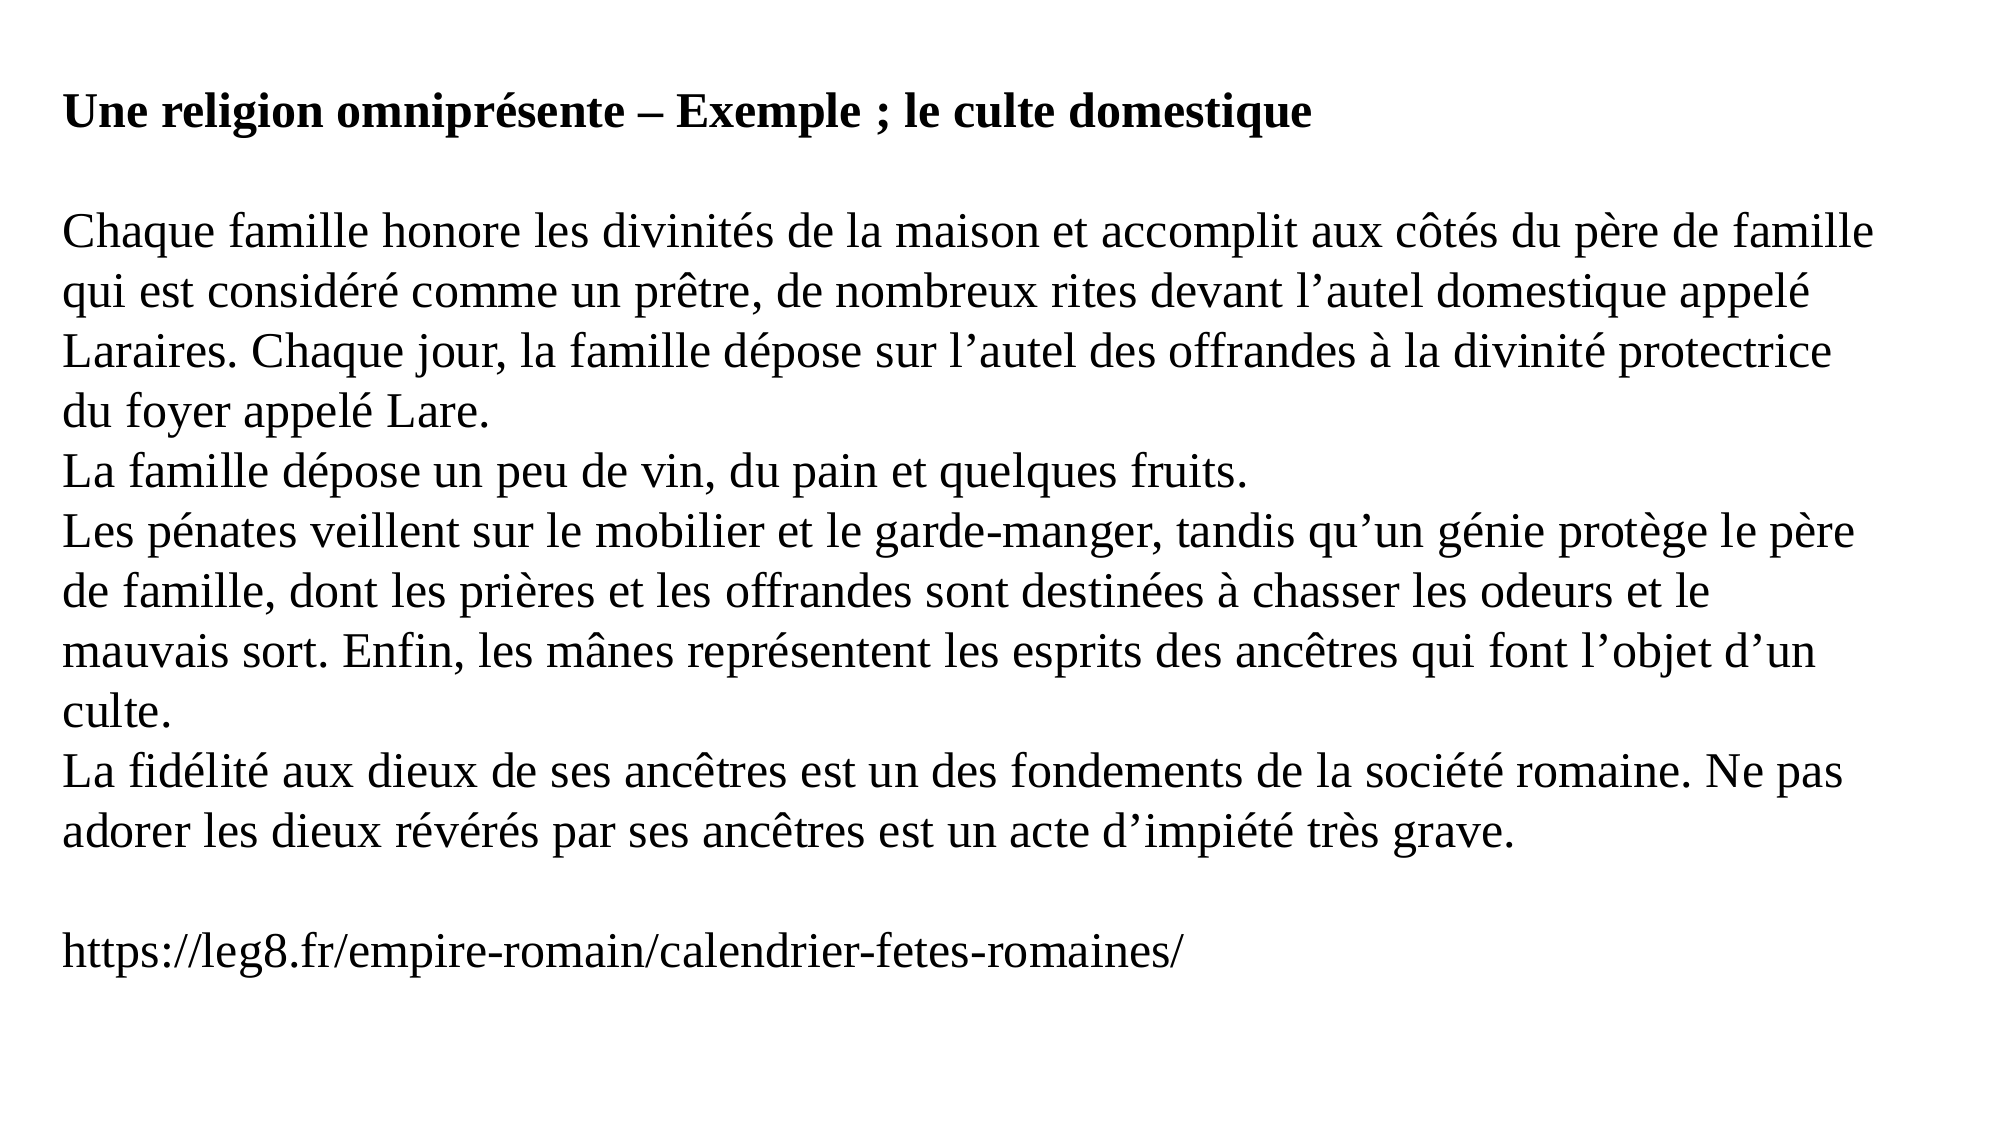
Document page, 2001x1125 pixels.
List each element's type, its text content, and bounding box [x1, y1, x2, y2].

text_box Une religion omniprésente – Exemple ; le culte domestique Chaque famille honore les divinités de la maison et accomplit aux côtés du père de famille qui est considéré comme un prêtre, de nombreux rites devant l’autel domestique appelé Laraires. Chaque jour, la famille dépose sur l’autel des offrandes à la divinité protectrice du foyer appelé Lare. La famille dépose un peu de vin, du pain et quelques fruits. Les pénates veillent sur le mobilier et le garde-manger, tandis qu’un génie protège le père de famille, dont les prières et les offrandes sont destinées à chasser les odeurs et le mauvais sort. Enfin, les mânes représentent les esprits des ancêtres qui font l’objet d’un culte. La fidélité aux dieux de ses ancêtres est un des fondements de la société romaine. Ne pas adorer les dieux révérés par ses ancêtres est un acte d’impiété très grave. https://leg8.fr/empire-romain/calendrier-fetes-romaines/ [48, 70, 1897, 995]
